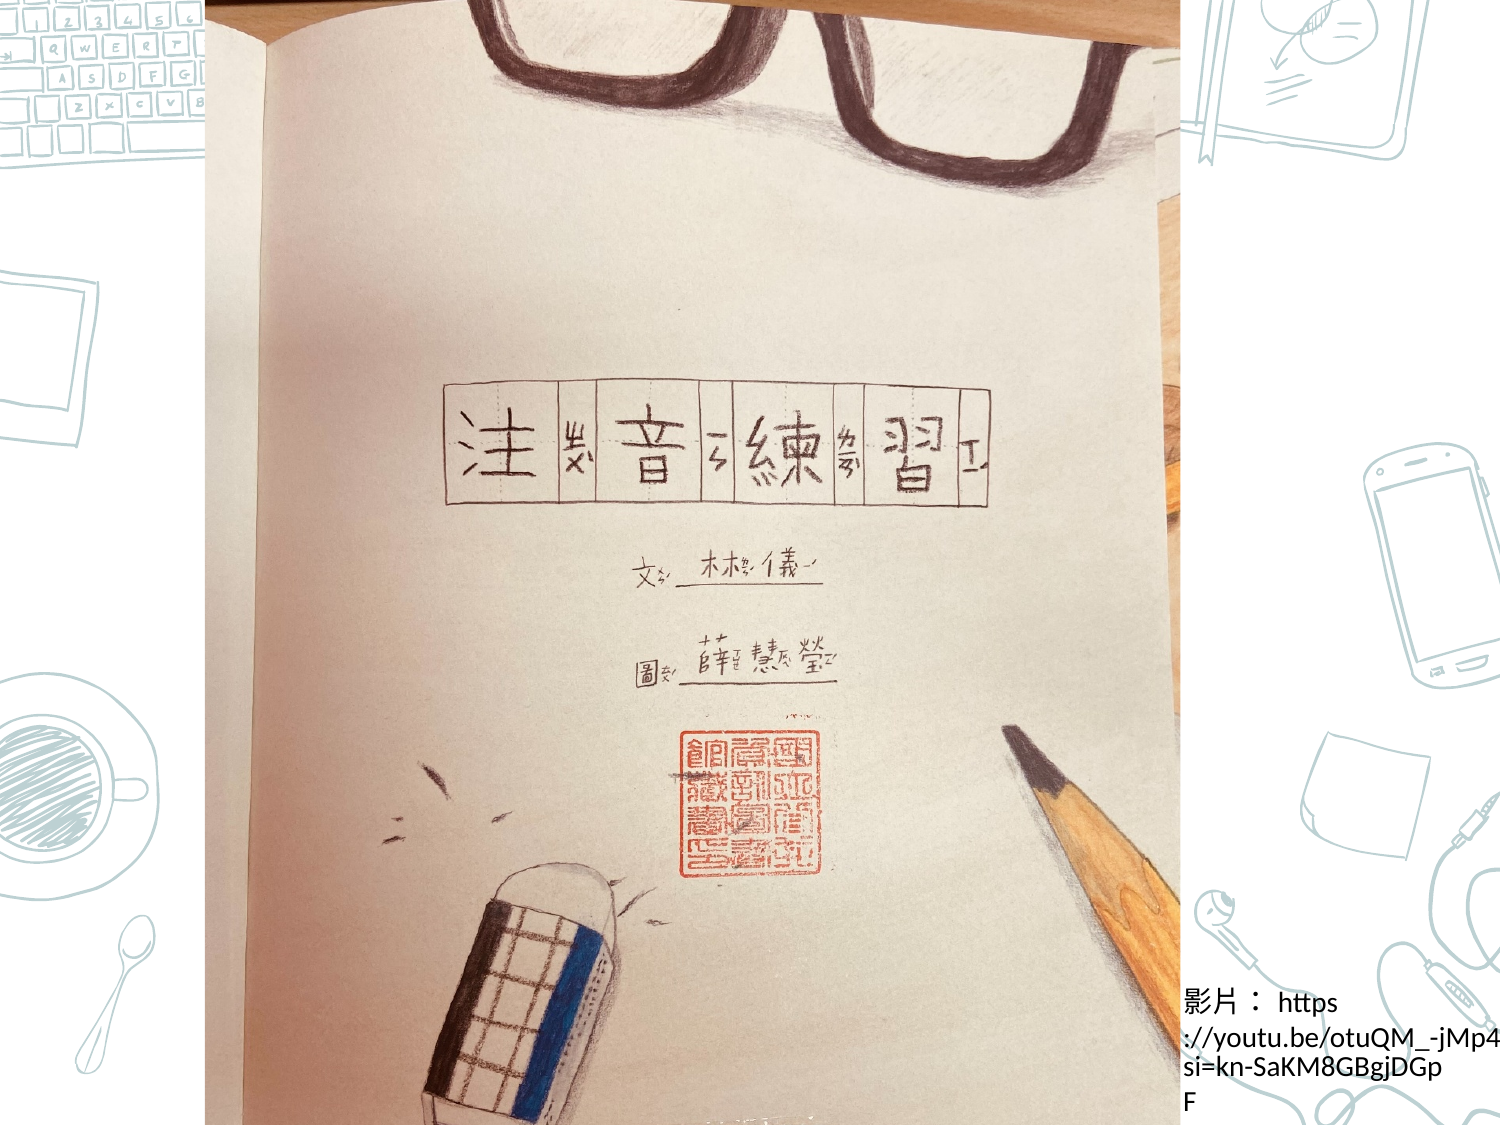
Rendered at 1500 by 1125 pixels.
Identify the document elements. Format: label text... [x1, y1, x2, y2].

picture [204, 0, 1181, 1125]
text_box 影片：https://youtu.be/otuQM_-jMp4?si=kn-SaKM8GBgjDGpF [1168, 976, 1500, 1125]
